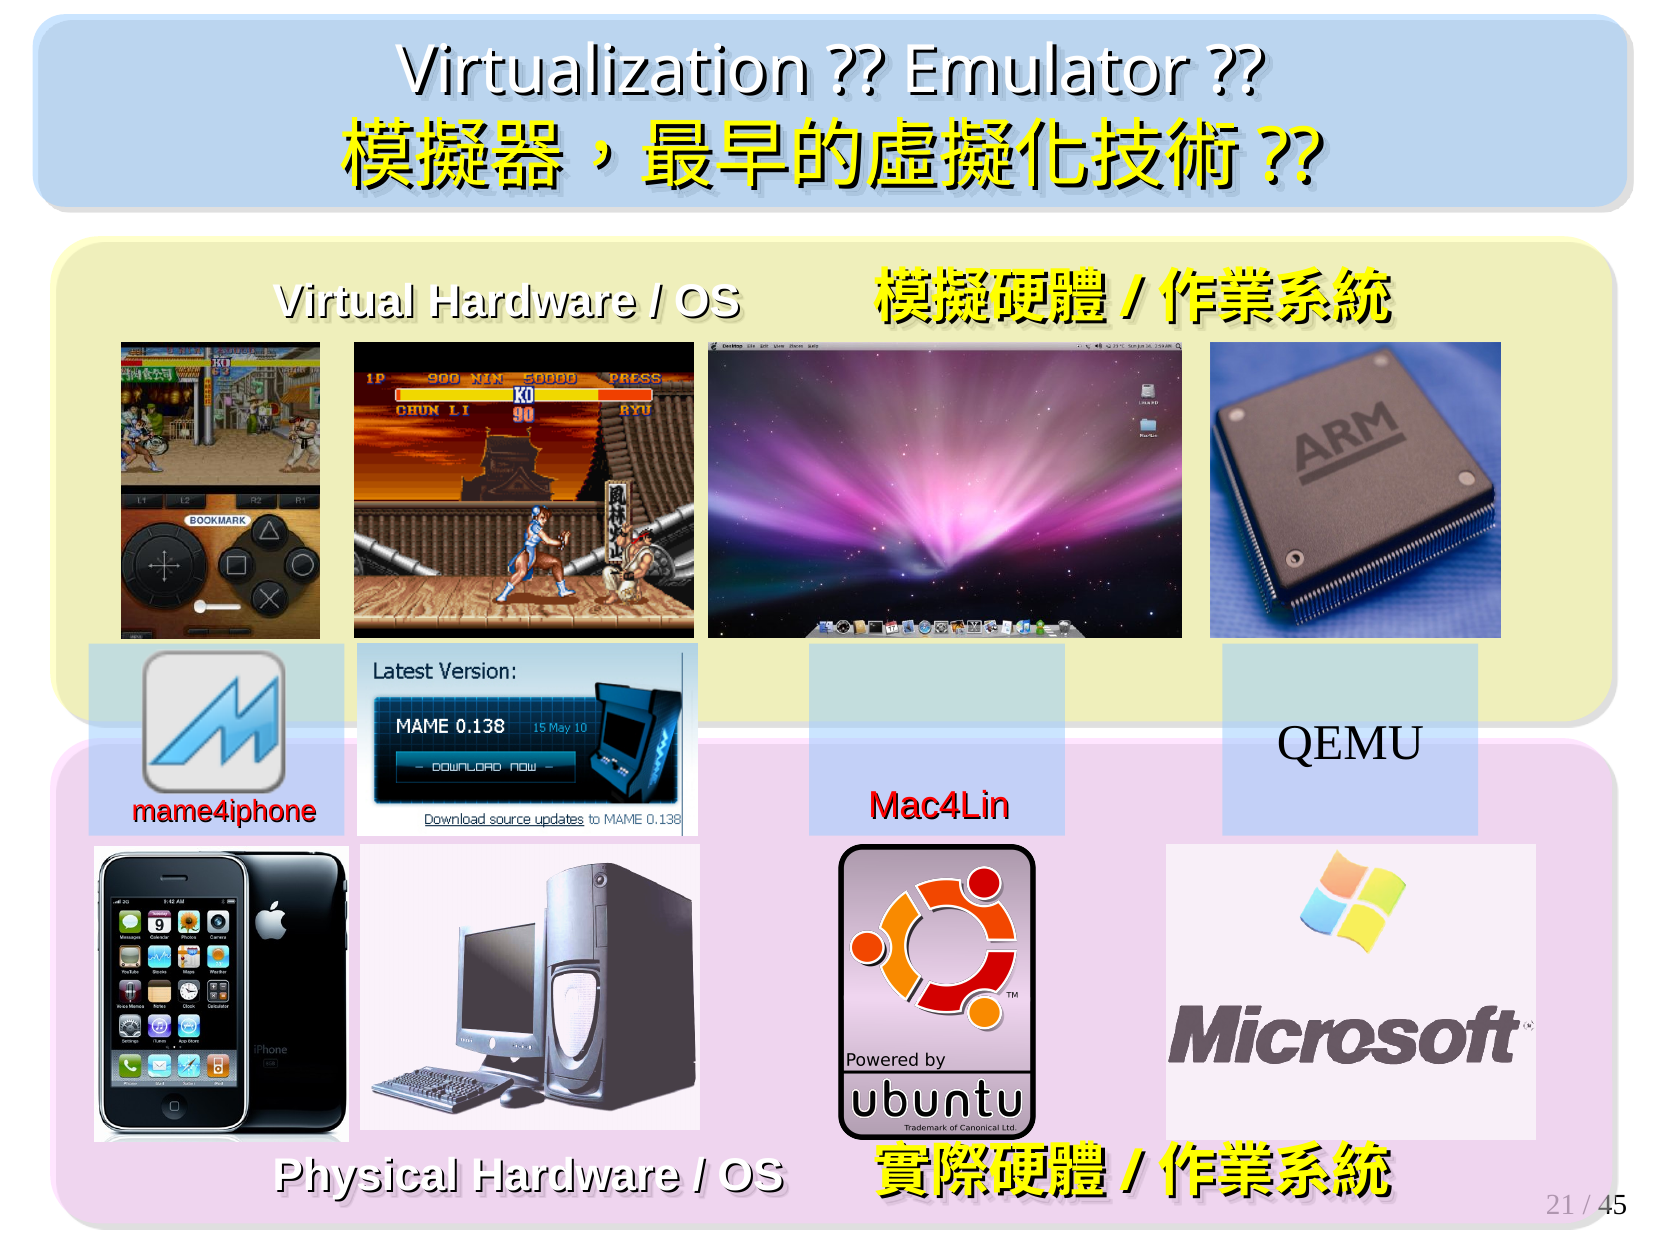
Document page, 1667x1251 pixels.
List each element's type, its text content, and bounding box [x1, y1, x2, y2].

text_box QEMU [1222, 643, 1479, 836]
text_box Mac4Lin [827, 772, 1051, 833]
picture [357, 643, 698, 836]
picture [838, 844, 1036, 1140]
picture [360, 844, 700, 1130]
text_box [88, 643, 345, 836]
text_box Physical Hardware / OS 實際硬體/作業系統 [50, 738, 1613, 1224]
picture [708, 342, 1182, 638]
text_box [809, 643, 1065, 836]
picture [1210, 342, 1501, 638]
picture [94, 846, 349, 1142]
picture [1166, 844, 1536, 1140]
text_box Virtual Hardware / OS 模擬硬體/作業系統 [50, 236, 1613, 722]
text_box mame4iphone [112, 784, 336, 835]
picture [354, 342, 694, 638]
picture [140, 648, 289, 784]
text_box Virtualization ?? Emulator ?? 模擬器，最早的虛擬化技術?? [32, 14, 1628, 207]
picture [121, 342, 320, 639]
